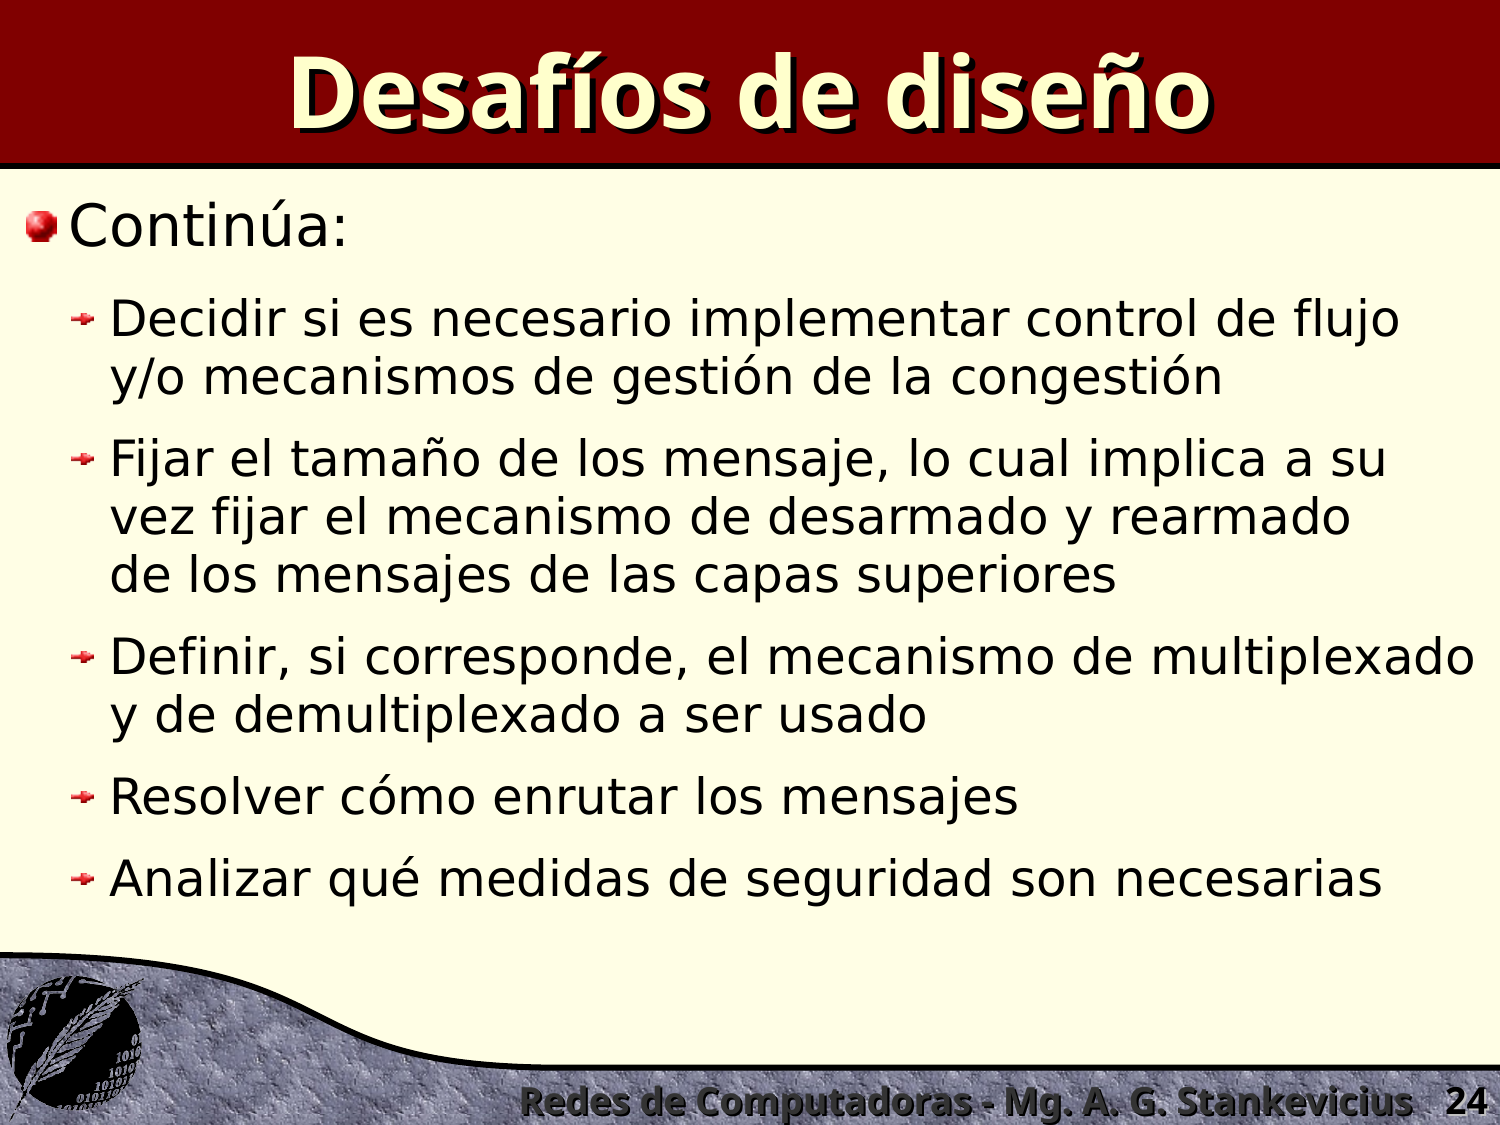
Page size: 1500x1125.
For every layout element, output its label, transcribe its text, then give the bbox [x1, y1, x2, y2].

picture [0, 959, 1500, 1125]
list Continúa: Decidir si es necesario implementar control de flujo y/o mecanismos de gestión de la congestión Fijar el tamaño de los mensaje, lo cual implica a su vez fijar el mecanismo de desarmado y rearmado de los mensajes de las capas superiores Definir, si corresponde, el mecanismo de multiplexado y de demultiplexado a ser usado Resolver cómo enrutar los mensajes Analizar qué medidas de seguridad son necesarias [11, 192, 1486, 935]
picture [1047, 1100, 1054, 1110]
picture [790, 1100, 795, 1110]
title Desafíos de diseño [15, 5, 1485, 160]
